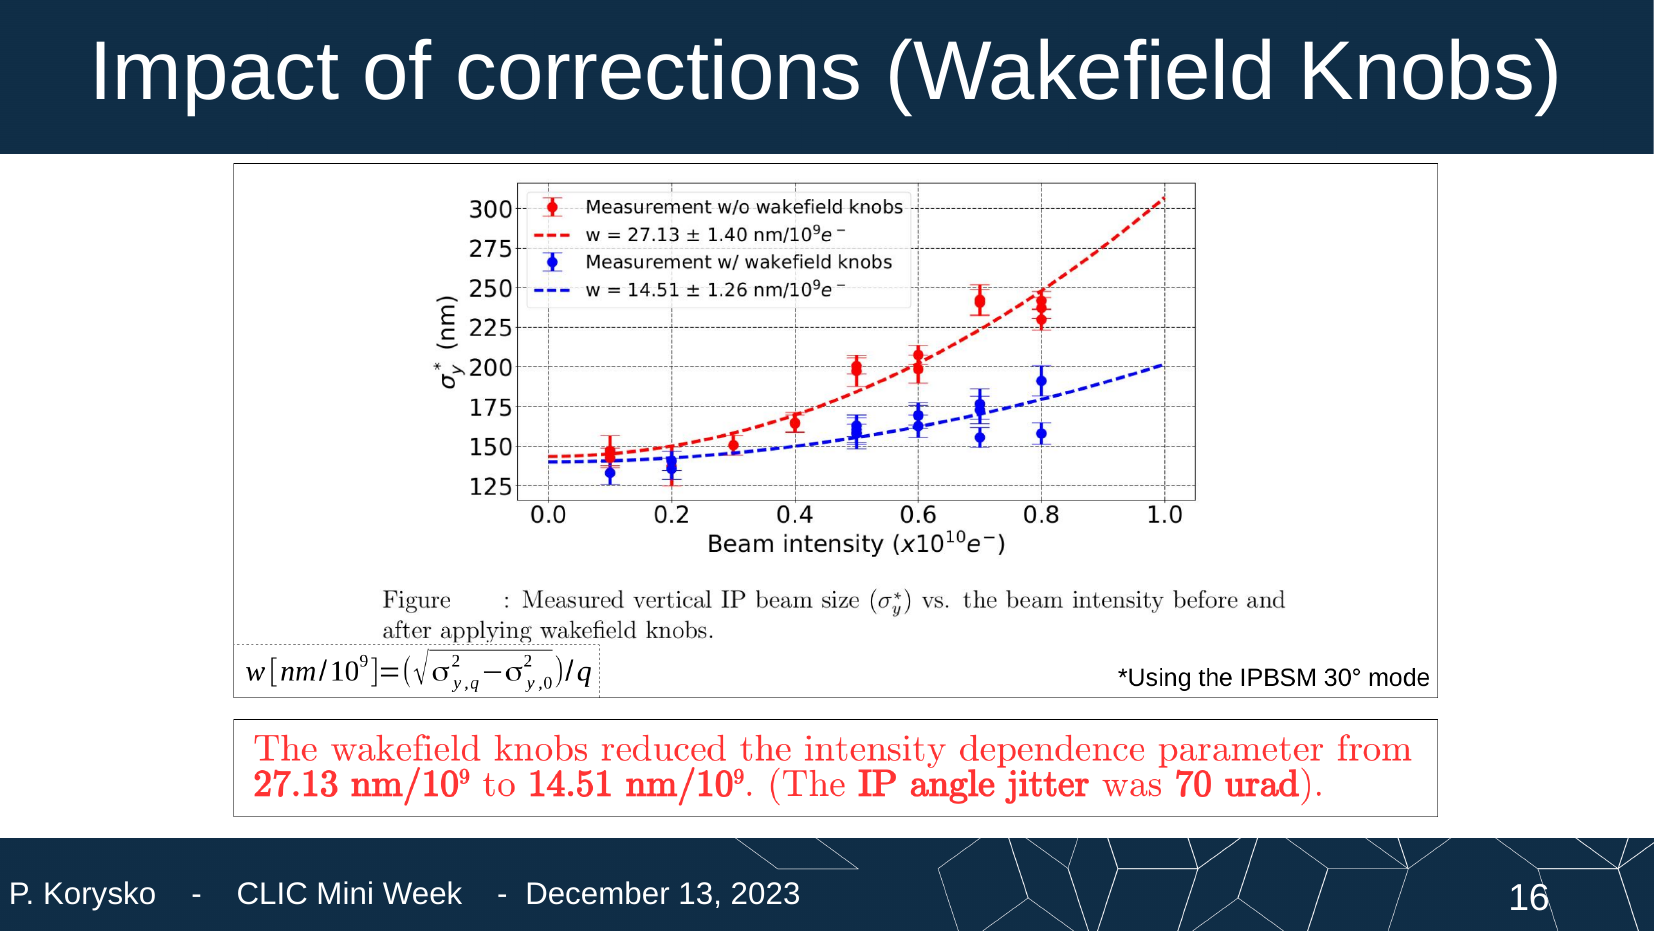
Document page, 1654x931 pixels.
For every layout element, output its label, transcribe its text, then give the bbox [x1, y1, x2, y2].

picture [0, 838, 1654, 931]
picture [230, 159, 1447, 829]
text_box <number> [1493, 868, 1654, 931]
text_box P. Korysko - CLIC Mini Week - December 13, 2023 [0, 868, 957, 931]
picture [0, 0, 1654, 154]
